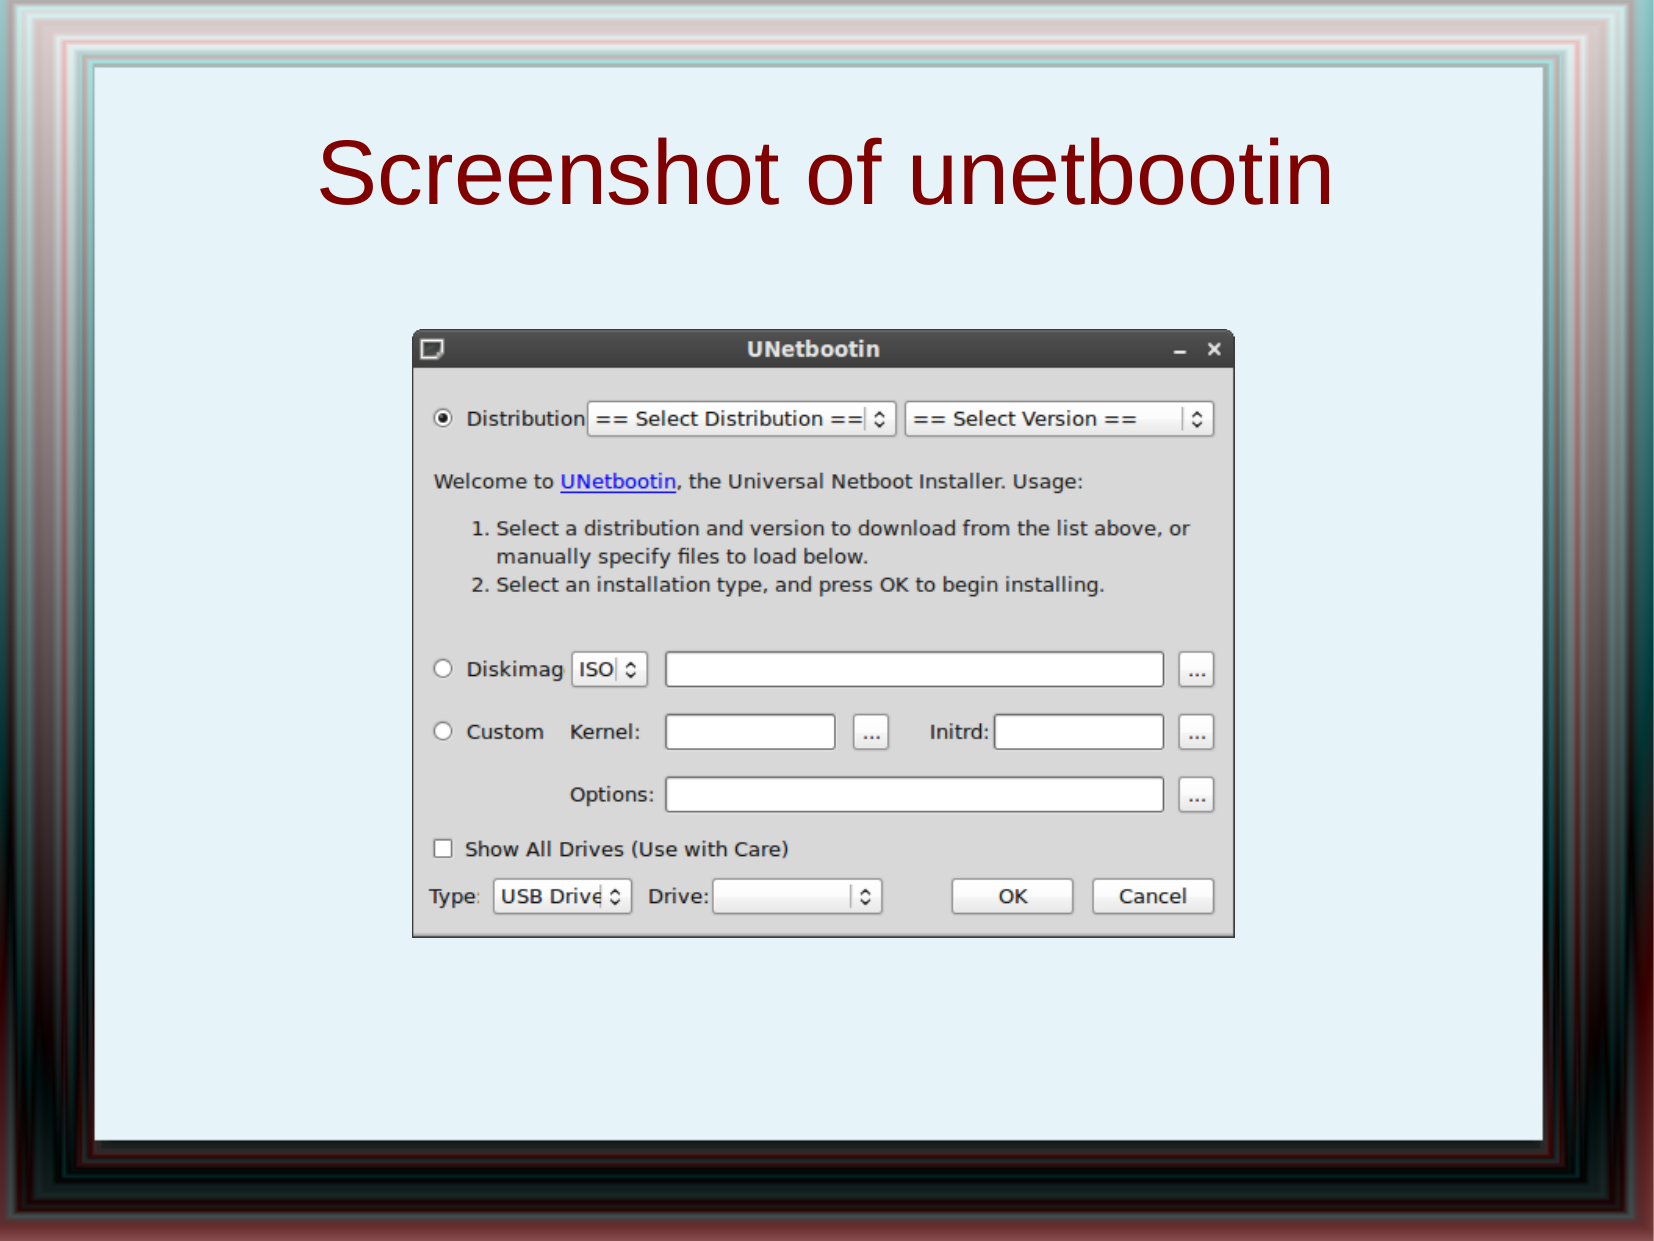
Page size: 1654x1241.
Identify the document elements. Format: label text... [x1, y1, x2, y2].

title Screenshot of unetbootin [118, 88, 1536, 257]
picture [0, 0, 1654, 1241]
